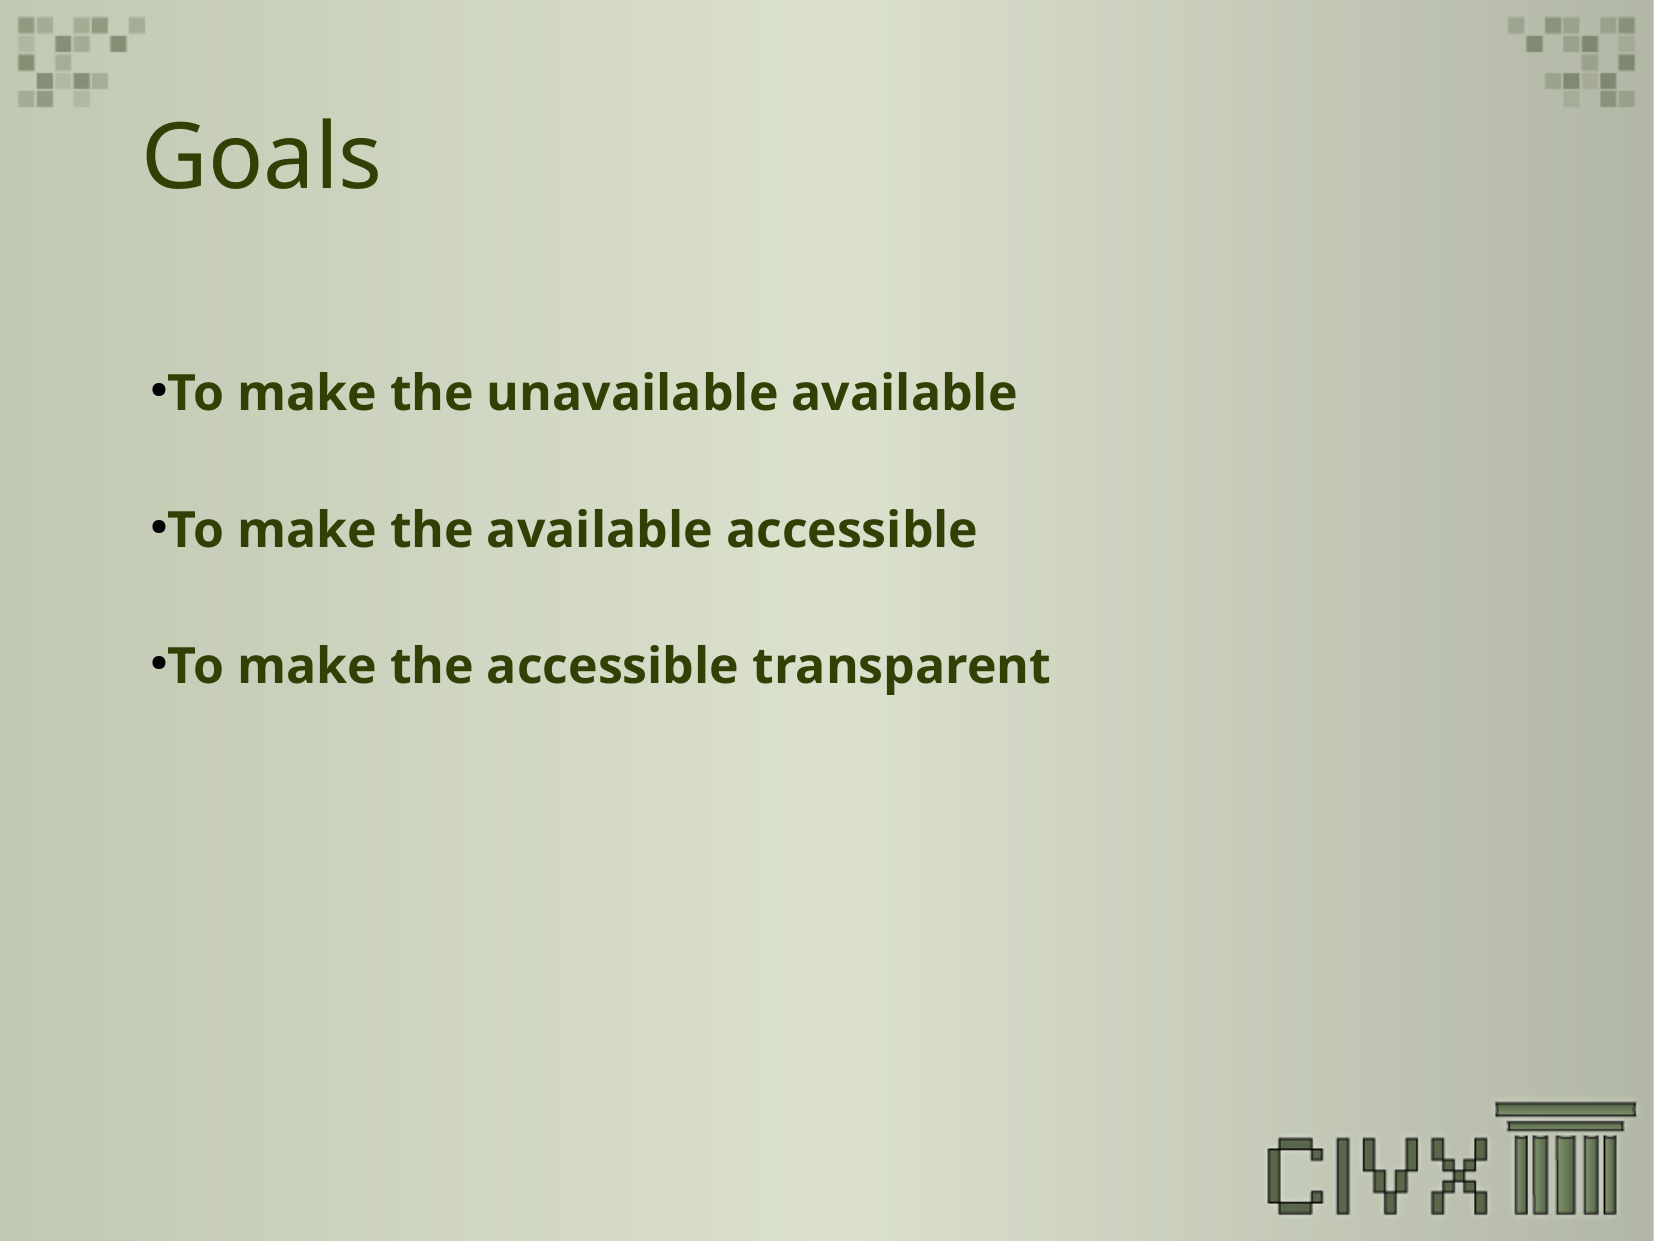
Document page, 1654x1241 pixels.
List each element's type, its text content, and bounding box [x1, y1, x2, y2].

picture [0, 0, 1654, 1241]
subtitle To make the unavailable available To make the available accessible To make the accessible transparent [150, 262, 1639, 1067]
title Goals [141, 56, 1630, 250]
